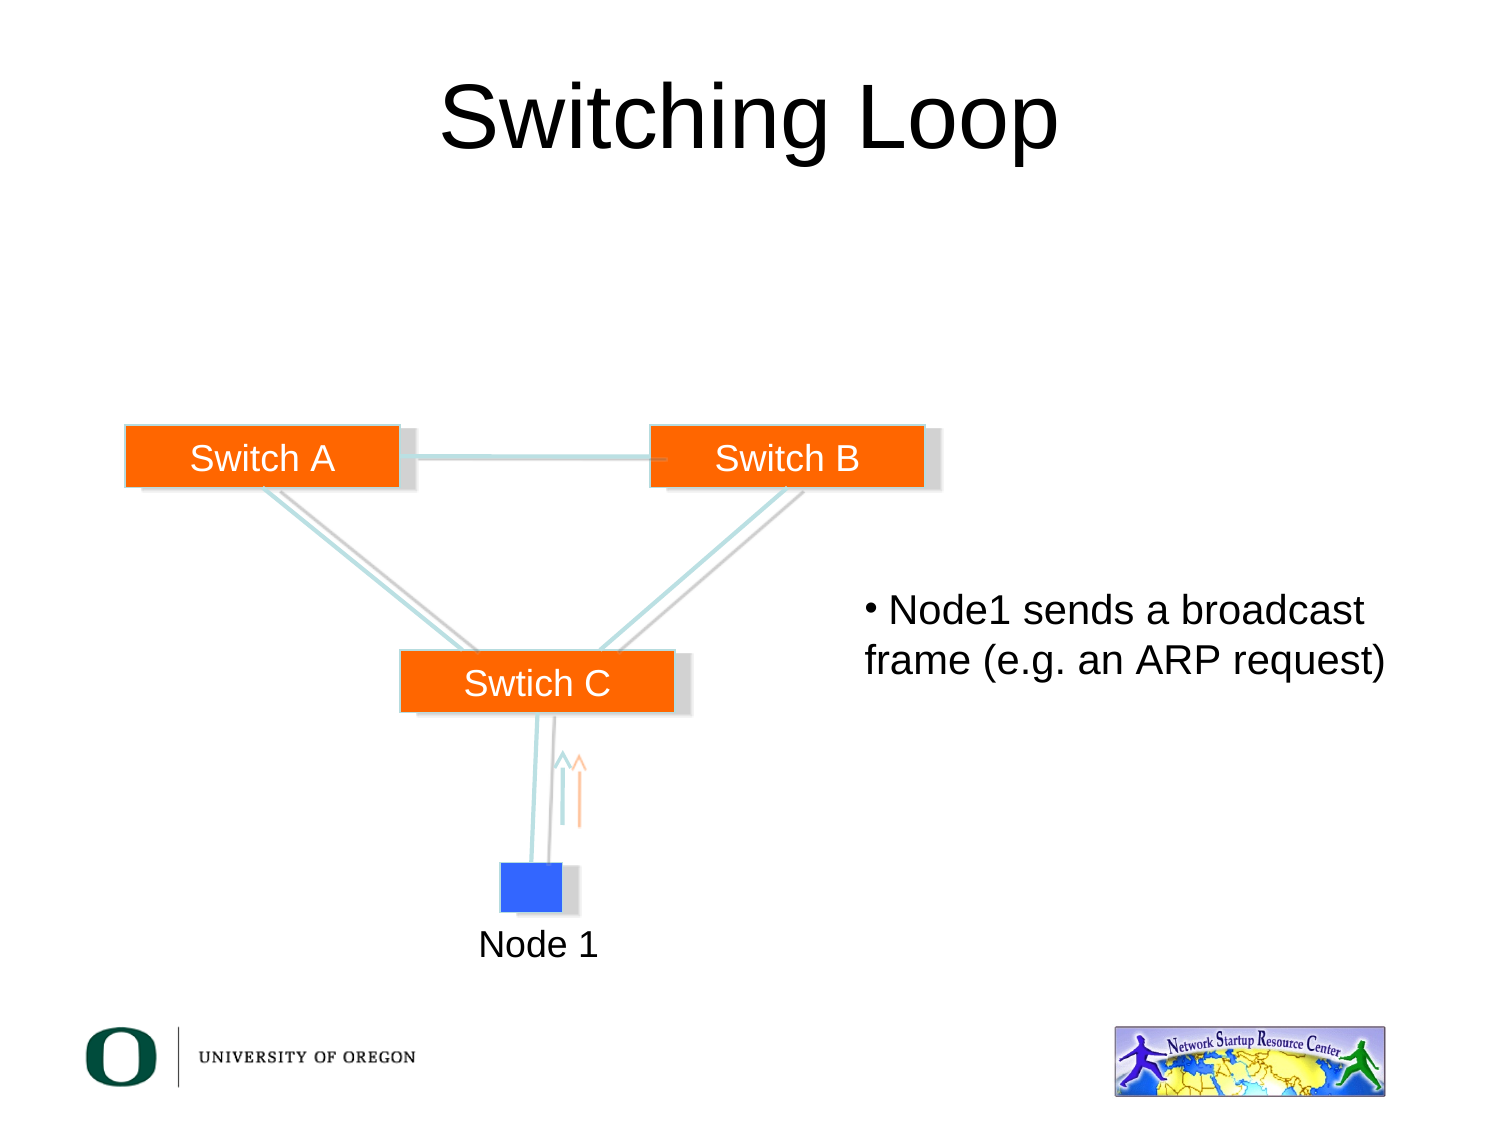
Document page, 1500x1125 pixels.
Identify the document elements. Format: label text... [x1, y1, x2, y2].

text_box Switch A [125, 425, 400, 488]
text_box Node 1 [463, 912, 614, 973]
title Switching Loop [75, 45, 1426, 188]
picture [1112, 1024, 1388, 1099]
text_box Switch B [650, 425, 925, 488]
text_box Node1 sends a broadcast frame (e.g. an ARP request) [849, 574, 1426, 791]
text_box Swtich C [399, 650, 675, 713]
text_box [500, 862, 563, 912]
picture [75, 1024, 426, 1090]
